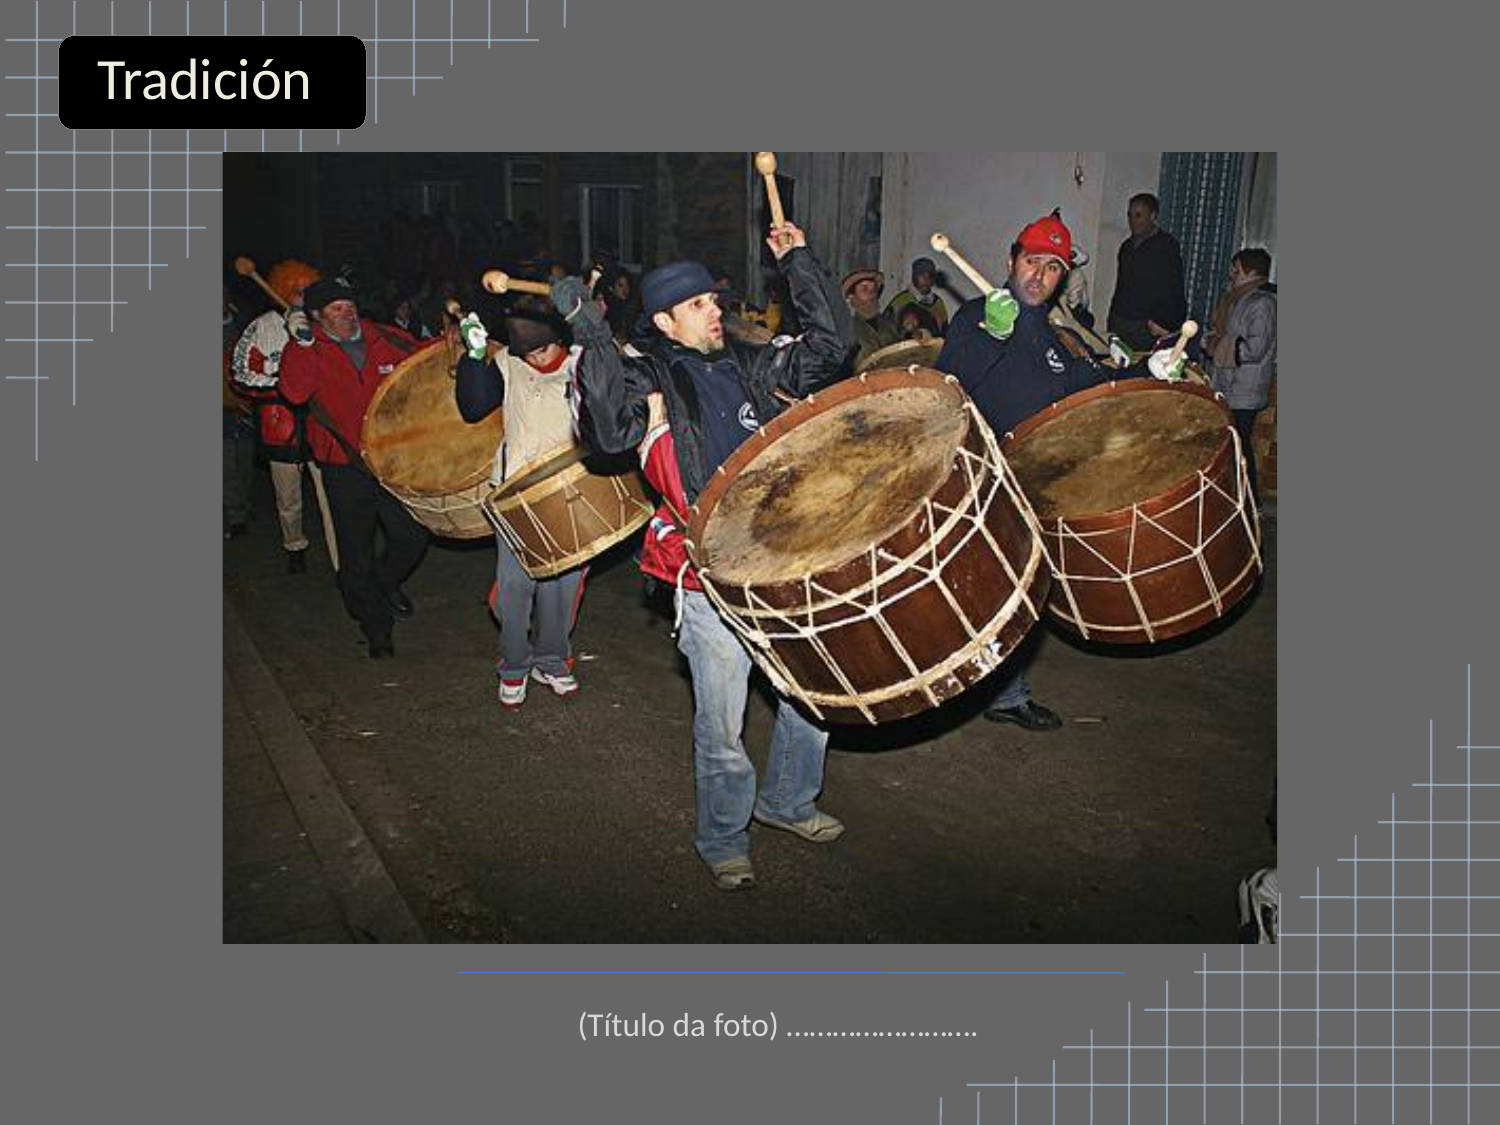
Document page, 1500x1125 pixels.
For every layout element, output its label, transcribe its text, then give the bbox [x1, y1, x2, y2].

text_box [69, 35, 367, 130]
text_box [222, 152, 1278, 944]
title Tradición [58, 23, 352, 129]
text_box (Título da foto) ……………………. [562, 996, 996, 1052]
